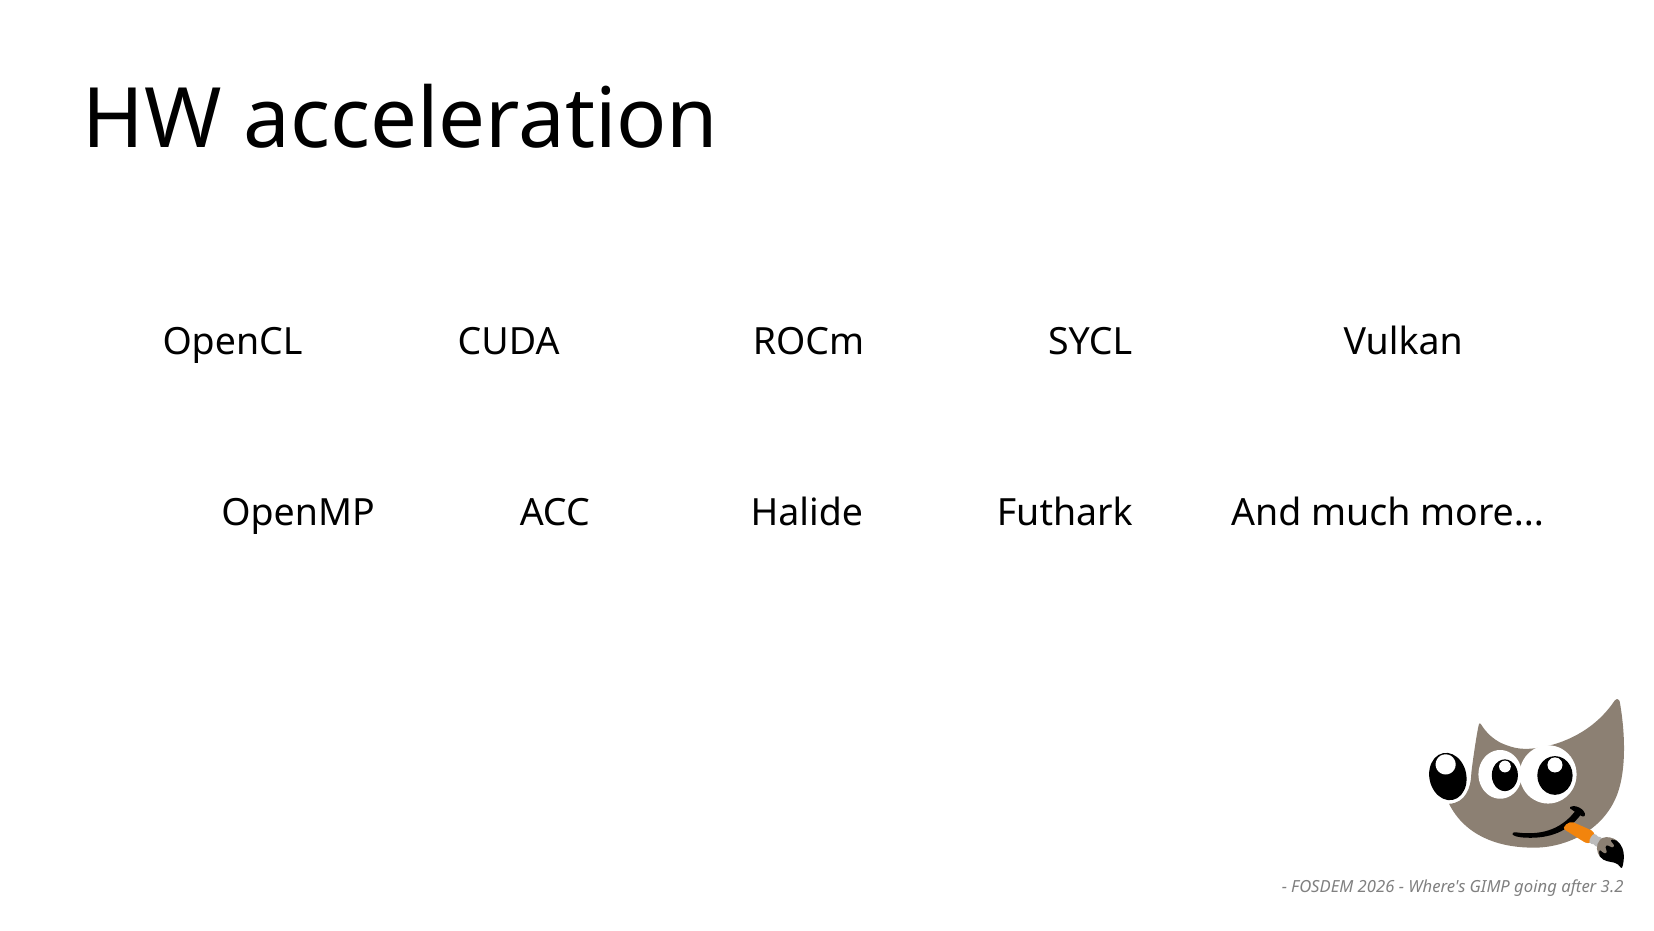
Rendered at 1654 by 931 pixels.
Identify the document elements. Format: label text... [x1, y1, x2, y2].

text_box And much more... [1216, 478, 1625, 545]
text_box ROCm [738, 307, 916, 373]
text_box Vulkan [1328, 307, 1506, 373]
text_box OpenCL [147, 307, 325, 373]
text_box ACC [505, 478, 616, 545]
text_box OpenMP [206, 478, 392, 545]
text_box Halide [735, 478, 884, 545]
title HW acceleration [82, 37, 1571, 193]
text_box CUDA [442, 307, 621, 373]
text_box SYCL [1033, 307, 1211, 373]
text_box Futhark [982, 478, 1160, 545]
